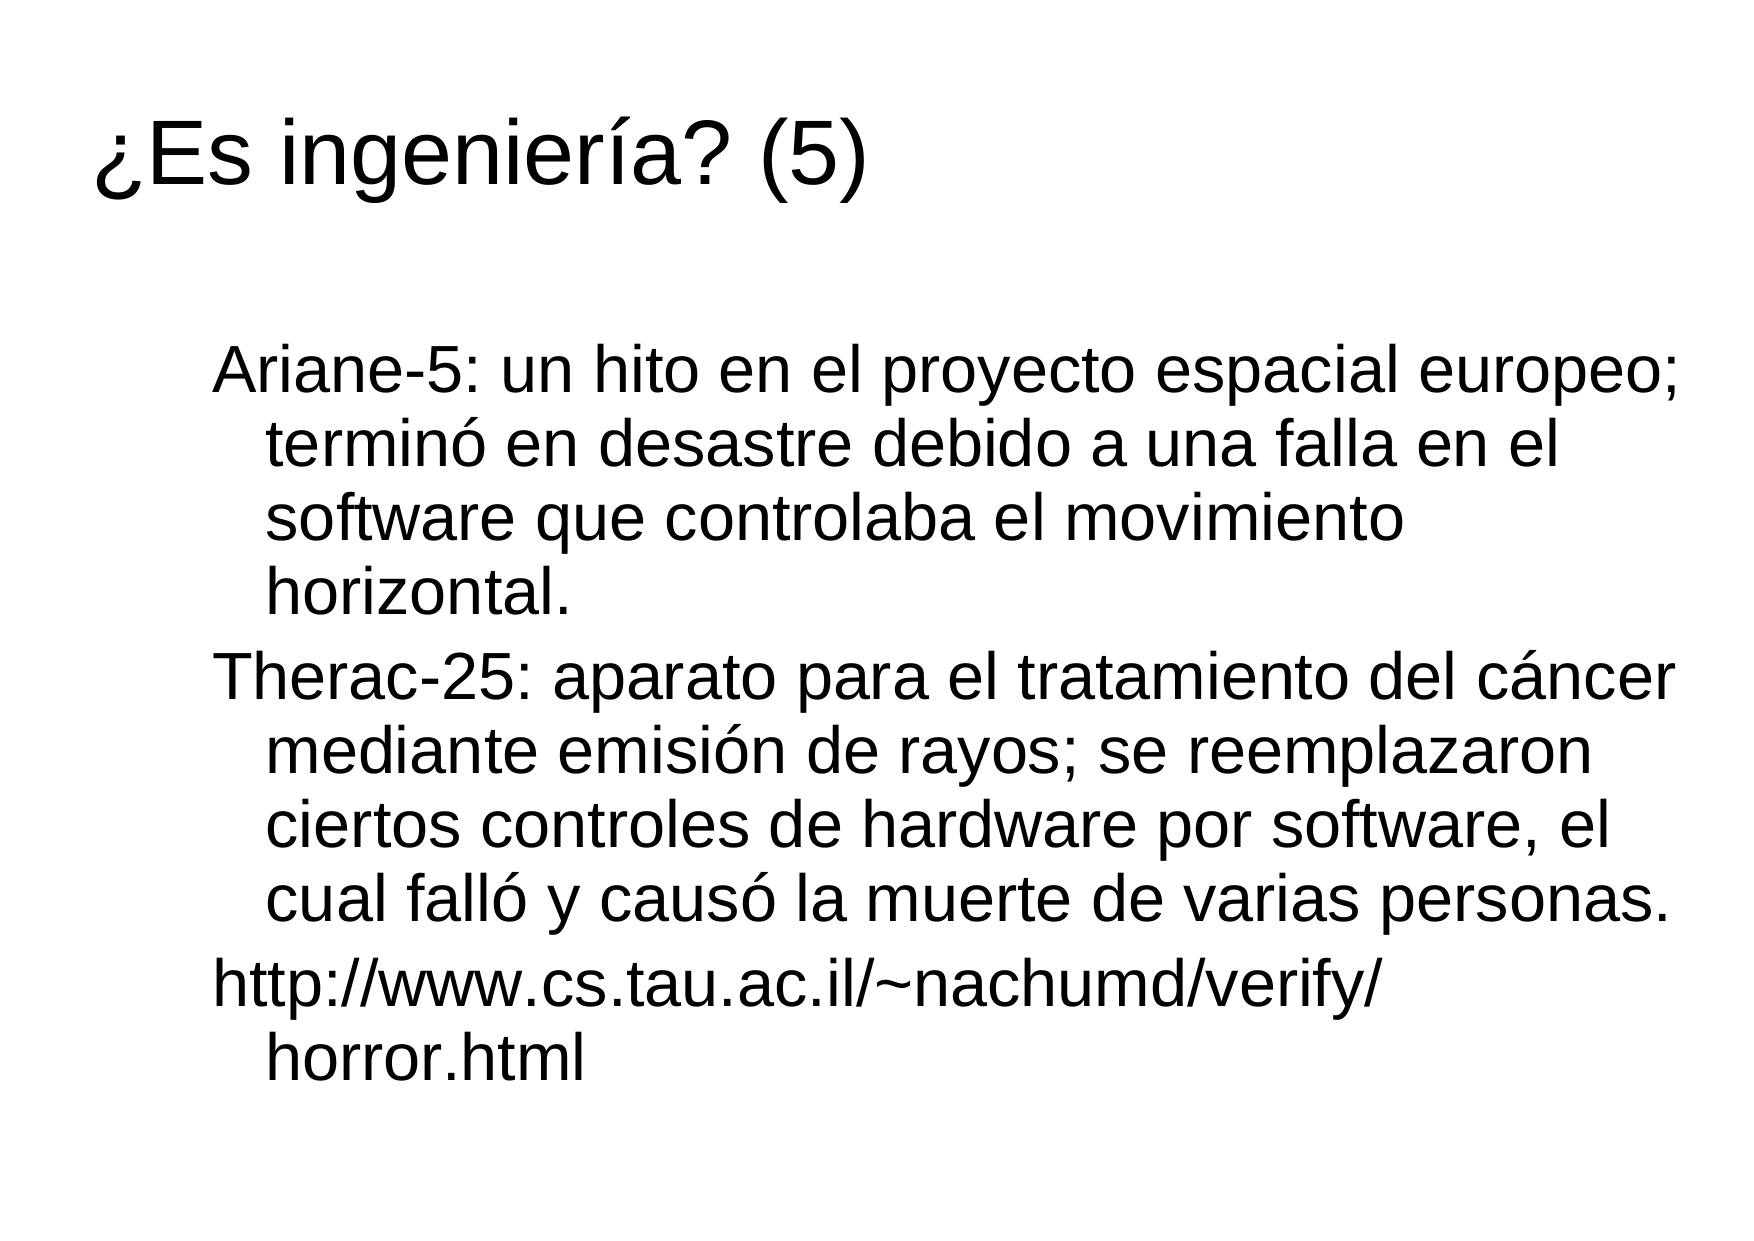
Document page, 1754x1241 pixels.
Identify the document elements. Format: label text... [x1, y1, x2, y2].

list Ariane-5: un hito en el proyecto espacial europeo; terminó en desastre debido a una falla en el software que controlaba el movimiento horizontal. Therac-25: aparato para el tratamiento del cáncer mediante emisión de rayos; se reemplazaron ciertos controles de hardware por software, el cual falló y causó la muerte de varias personas. http://www.cs.tau.ac.il/~nachumd/verify/horror.html [191, 324, 1690, 1177]
title ¿Es ingeniería? (5) [87, 49, 1667, 257]
